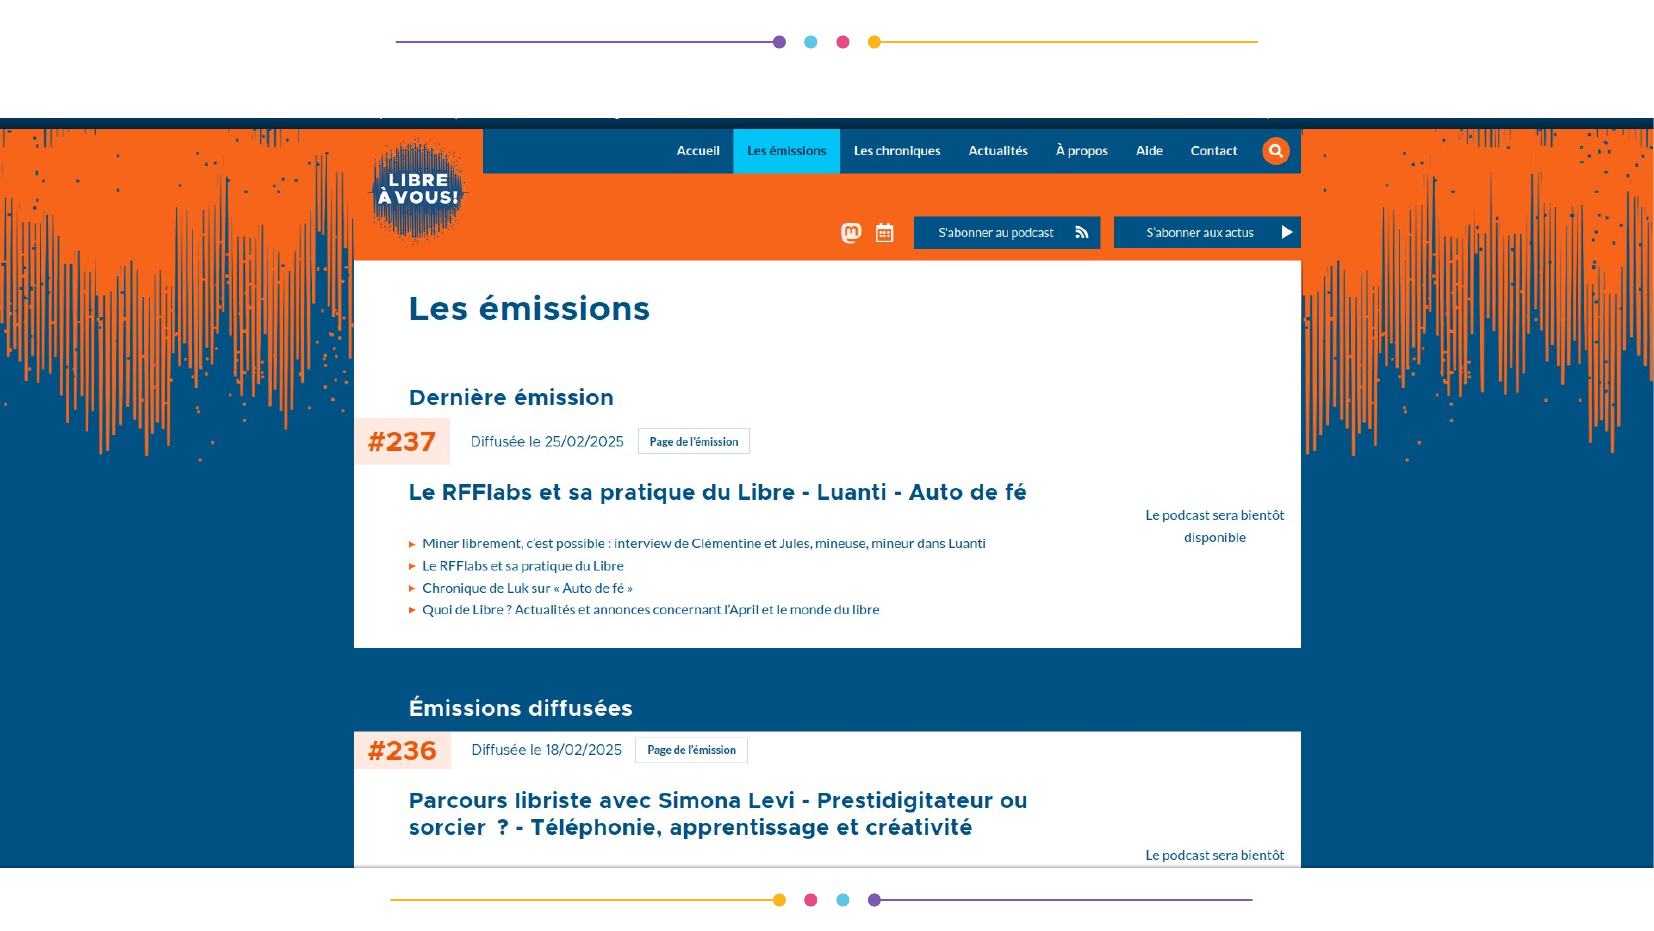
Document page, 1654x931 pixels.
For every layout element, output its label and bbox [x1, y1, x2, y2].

picture [624, 118, 729, 125]
picture [529, 118, 546, 125]
picture [0, 118, 1654, 869]
picture [1245, 118, 1264, 125]
picture [548, 118, 623, 125]
